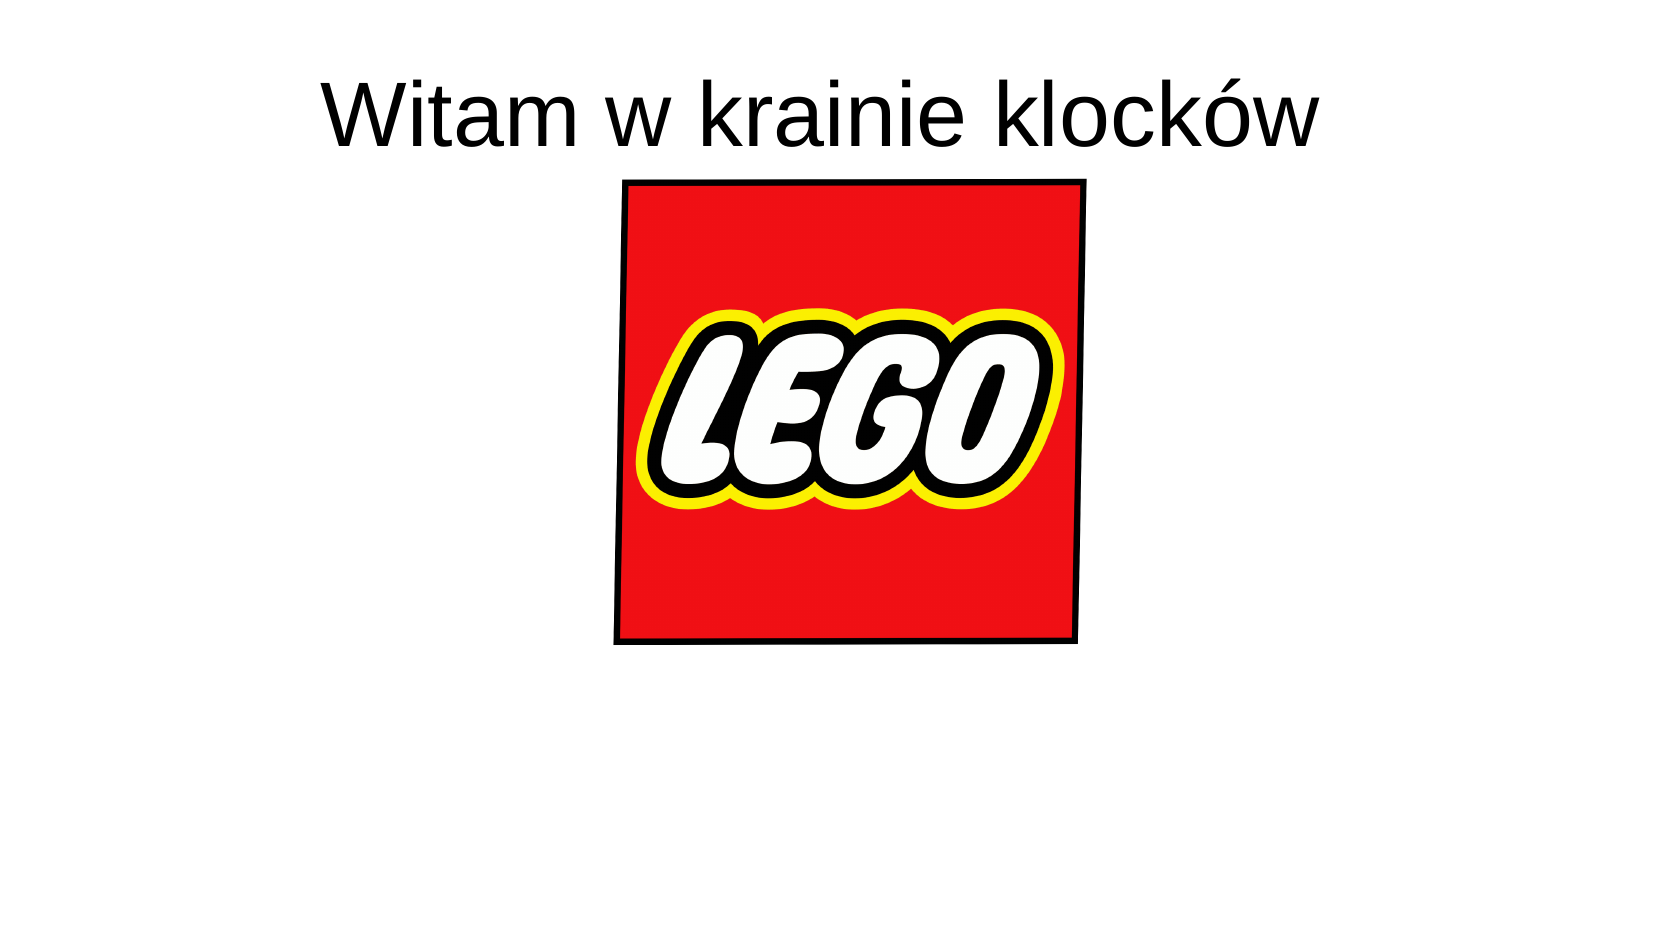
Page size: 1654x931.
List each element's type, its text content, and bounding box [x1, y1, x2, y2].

picture [428, 177, 1270, 648]
title Witam w krainie klocków [76, 37, 1565, 193]
